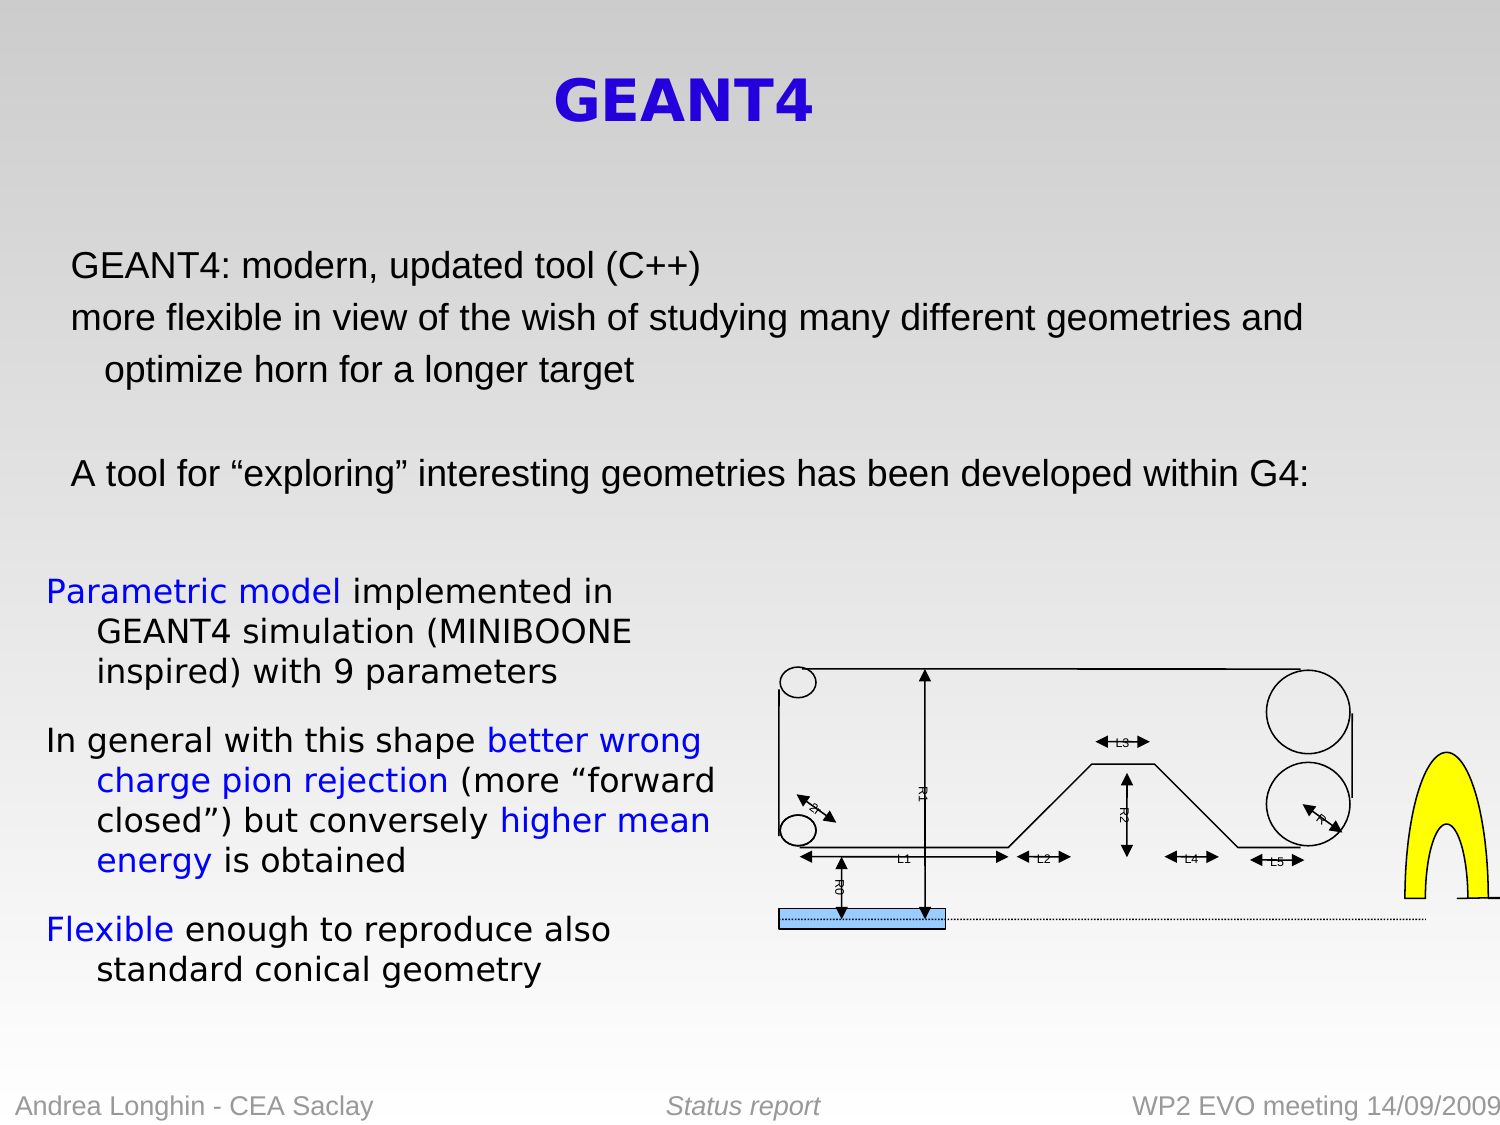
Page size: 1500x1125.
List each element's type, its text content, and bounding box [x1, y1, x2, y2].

text_box L4 [1164, 840, 1219, 873]
text_box L3 [1095, 725, 1151, 758]
text_box R [1293, 790, 1353, 846]
text_box GEANT4: modern, updated tool (C++) more flexible in view of the wish of studying many different geometries and optimize horn for a longer target A tool for “exploring” interesting geometries has been developed within G4: [0, 239, 1388, 490]
text_box R0 [818, 856, 866, 920]
text_box L2 [1016, 840, 1072, 873]
text_box R2 [1102, 773, 1151, 858]
text_box R1 [901, 668, 949, 920]
title GEANT4 [10, 16, 1358, 188]
text_box L1 [949, 840, 1009, 874]
text_box [778, 908, 946, 930]
text_box [1404, 752, 1500, 899]
text_box L1 [799, 840, 901, 874]
text_box L5 [1249, 843, 1305, 877]
text_box Parametric model implemented in GEANT4 simulation (MINIBOONE inspired) with 9 parameters In general with this shape better wrong charge pion rejection (more “forward closed”) but conversely higher mean energy is obtained Flexible enough to reproduce also standard conical geometry [13, 562, 751, 996]
text_box 2r [787, 780, 847, 836]
